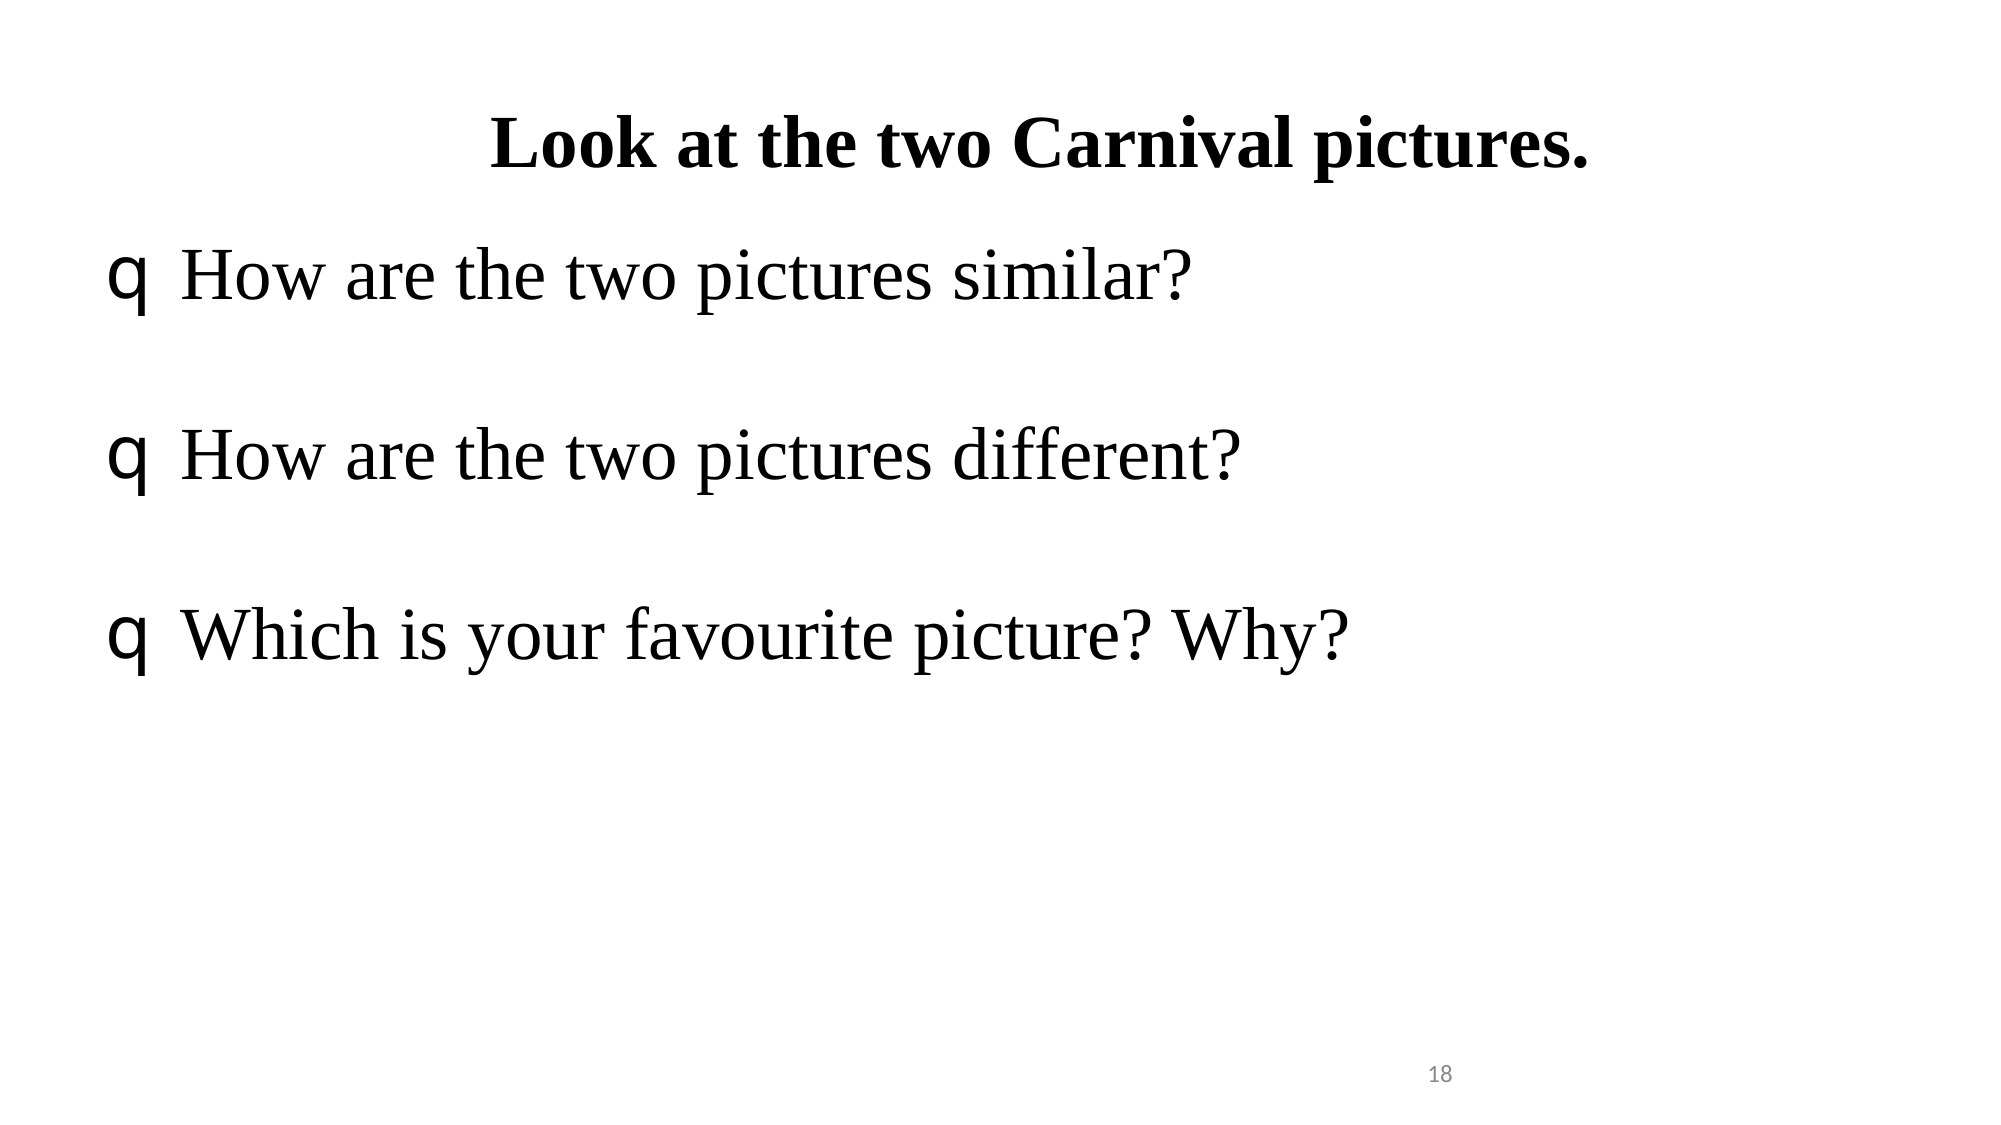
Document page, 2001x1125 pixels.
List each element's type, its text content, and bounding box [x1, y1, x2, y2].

text_box Look at the two Carnival pictures. [131, 85, 1951, 192]
text_box [1412, 1042, 1863, 1103]
text_box How are the two pictures similar? How are the two pictures different? Which is your favourite picture? Why? [90, 36, 1910, 752]
